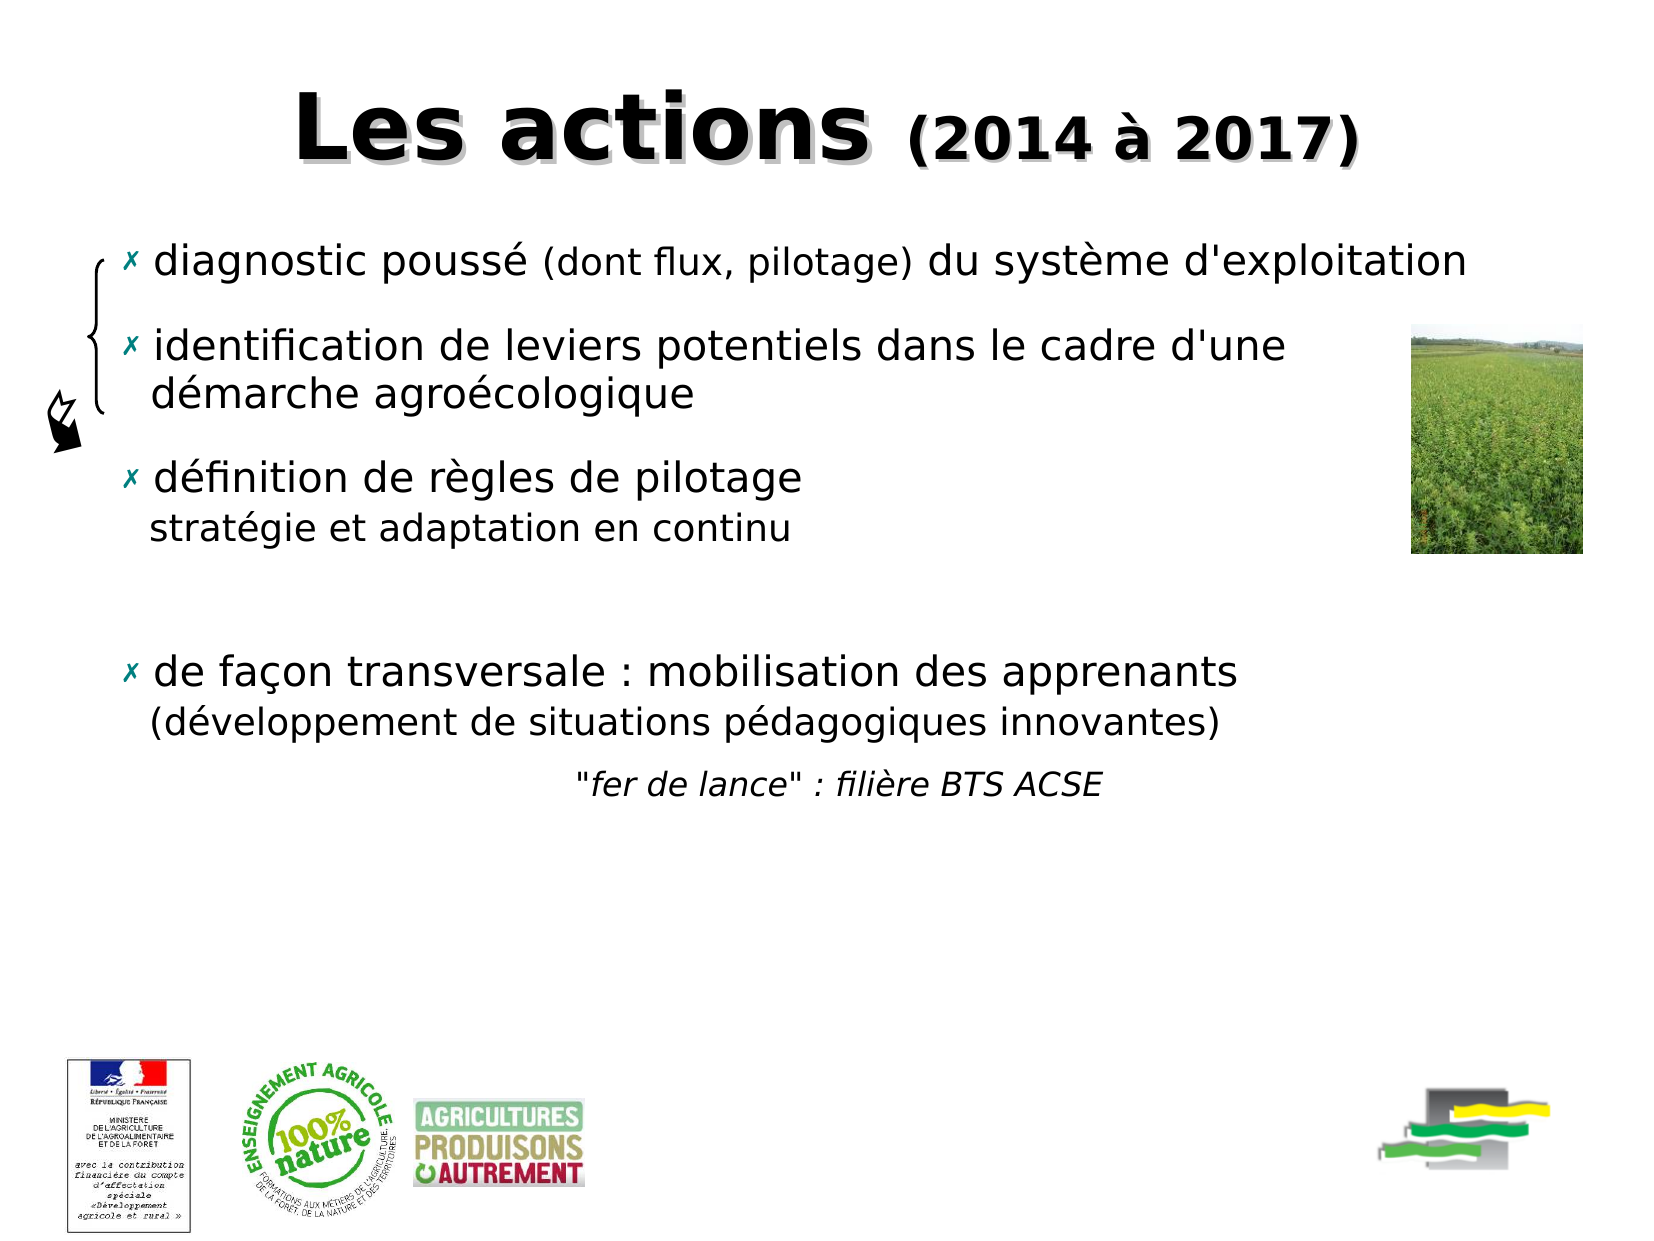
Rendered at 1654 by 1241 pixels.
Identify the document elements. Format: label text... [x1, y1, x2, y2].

text_box diagnostic poussé (dont flux, pilotage) du système d'exploitation identification de leviers potentiels dans le cadre d'une démarche agroécologique définition de règles de pilotage stratégie et adaptation en continu de façon transversale : mobilisation des apprenants (développement de situations pédagogiques innovantes) "fer de lance" : filière BTS ACSE [124, 236, 1560, 917]
picture [1345, 1074, 1554, 1193]
picture [64, 1057, 192, 1235]
title Les actions (2014 à 2017) [82, 49, 1571, 207]
picture [242, 1062, 396, 1217]
picture [1411, 324, 1583, 554]
picture [413, 1098, 585, 1188]
text_box  [0, 378, 104, 491]
